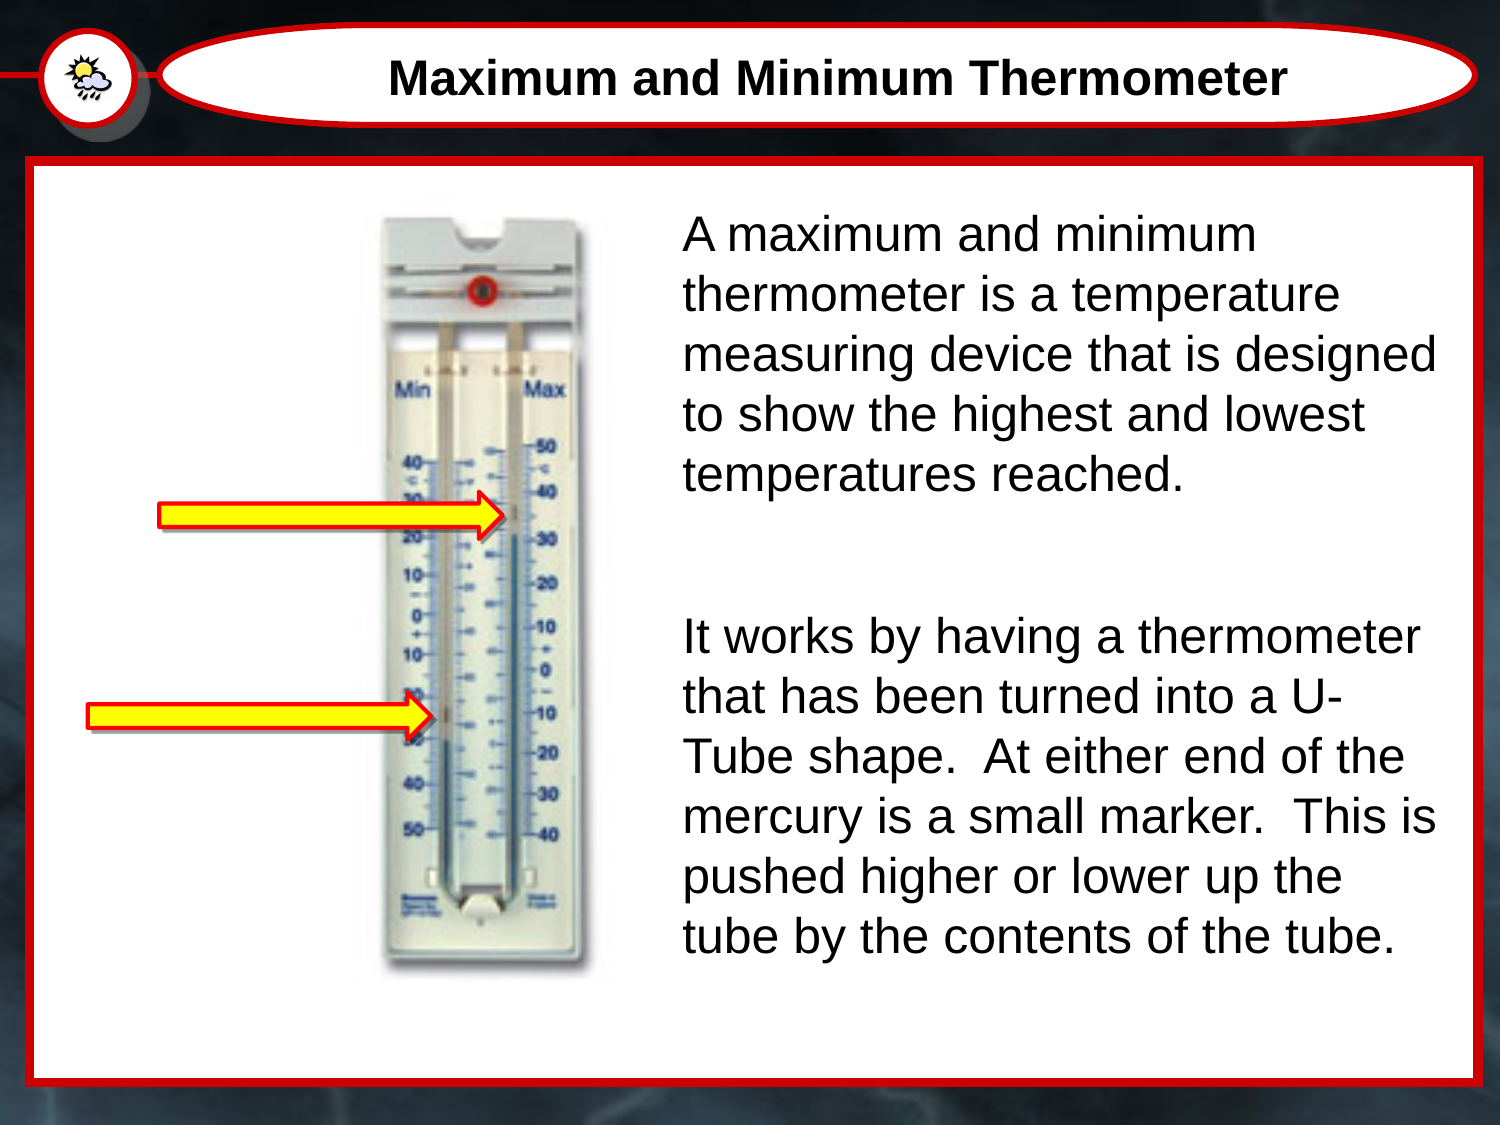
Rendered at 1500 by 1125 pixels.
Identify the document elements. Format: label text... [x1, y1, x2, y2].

text_box A maximum and minimum thermometer is a temperature measuring device that is designed to show the highest and lowest temperatures reached. [667, 194, 1459, 513]
text_box [29, 161, 1478, 1082]
text_box [41, 30, 135, 126]
text_box It works by having a thermometer that has been turned into a U-Tube shape. At either end of the mercury is a small marker. This is pushed higher or lower up the tube by the contents of the tube. [667, 595, 1459, 975]
text_box [159, 24, 1475, 125]
picture [64, 54, 112, 102]
picture [56, 172, 928, 1044]
text_box Maximum and Minimum Thermometer [289, 37, 1388, 113]
